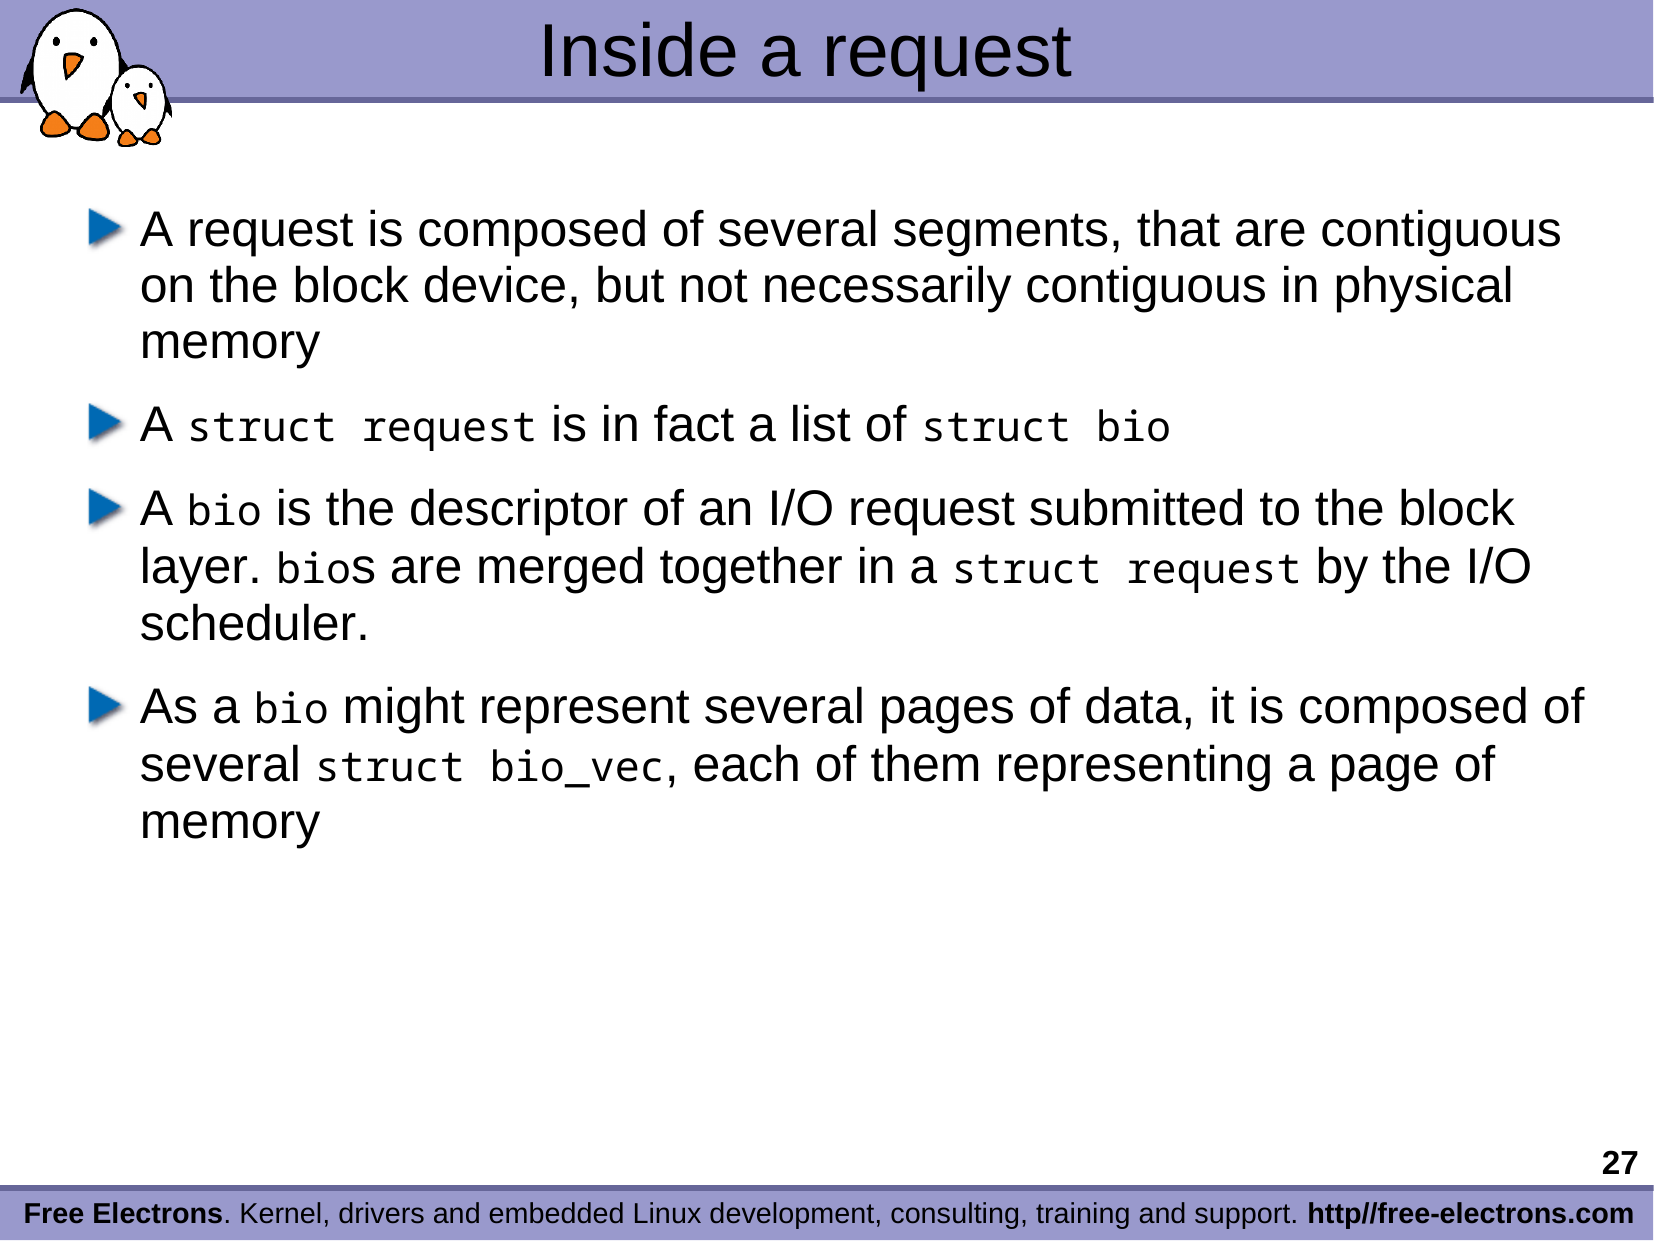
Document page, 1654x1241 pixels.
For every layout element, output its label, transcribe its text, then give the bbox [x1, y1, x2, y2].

picture [20, 8, 172, 147]
list A request is composed of several segments, that are contiguous on the block device, but not necessarily contiguous in physical memory A struct request is in fact a list of struct bio A bio is the descriptor of an I/O request submitted to the block layer. bios are merged together in a struct request by the I/O scheduler. As a bio might represent several pages of data, it is composed of several struct bio_vec, each of them representing a page of memory [68, 201, 1592, 1118]
title Inside a request [60, 0, 1551, 100]
